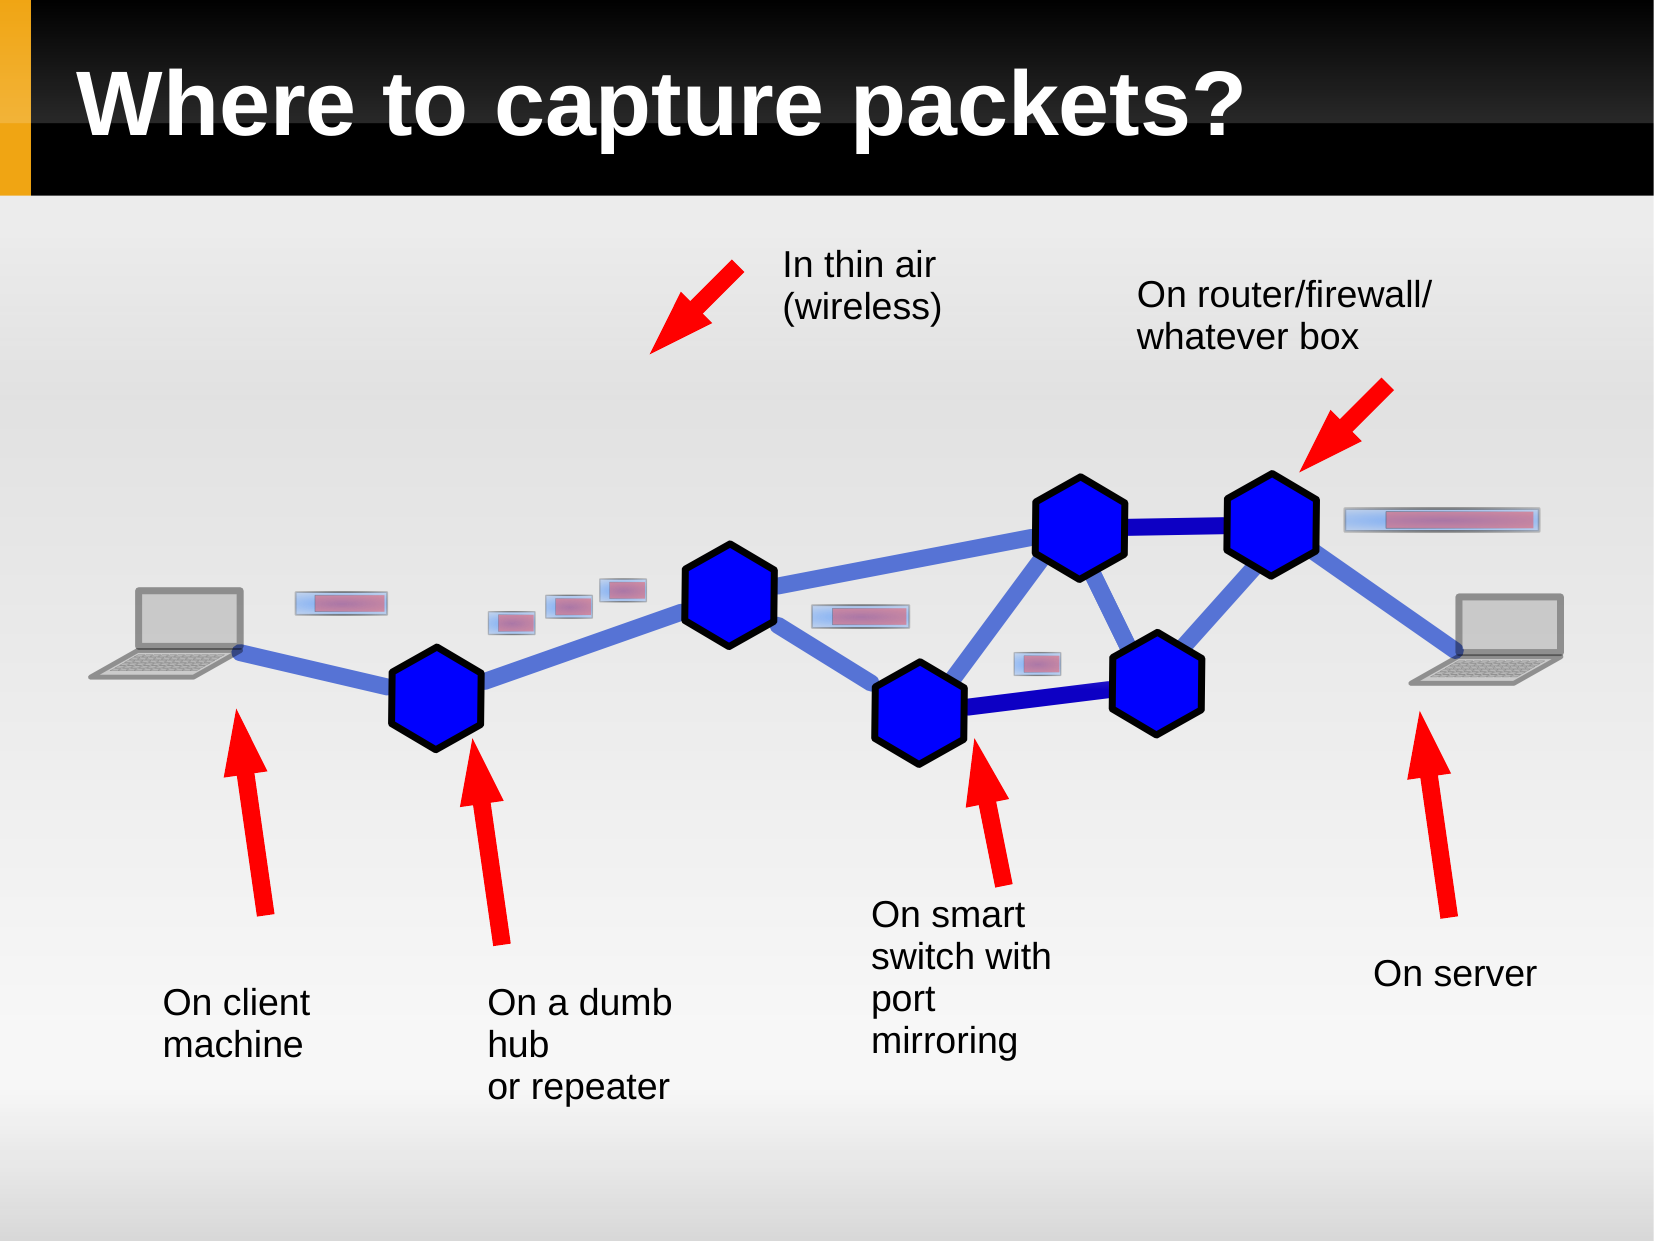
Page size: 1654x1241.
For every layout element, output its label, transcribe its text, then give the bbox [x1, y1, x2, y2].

text_box On server [1358, 944, 1565, 1016]
text_box On router/firewall/ whatever box [1122, 265, 1506, 393]
title Where to capture packets? [76, 7, 1565, 200]
picture [0, 0, 1654, 1241]
text_box On client machine [147, 974, 355, 1101]
text_box On a dumb hub or repeater [472, 974, 709, 1157]
text_box On smart switch with port mirroring [856, 885, 1093, 1124]
text_box In thin air (wireless) [767, 236, 1063, 363]
